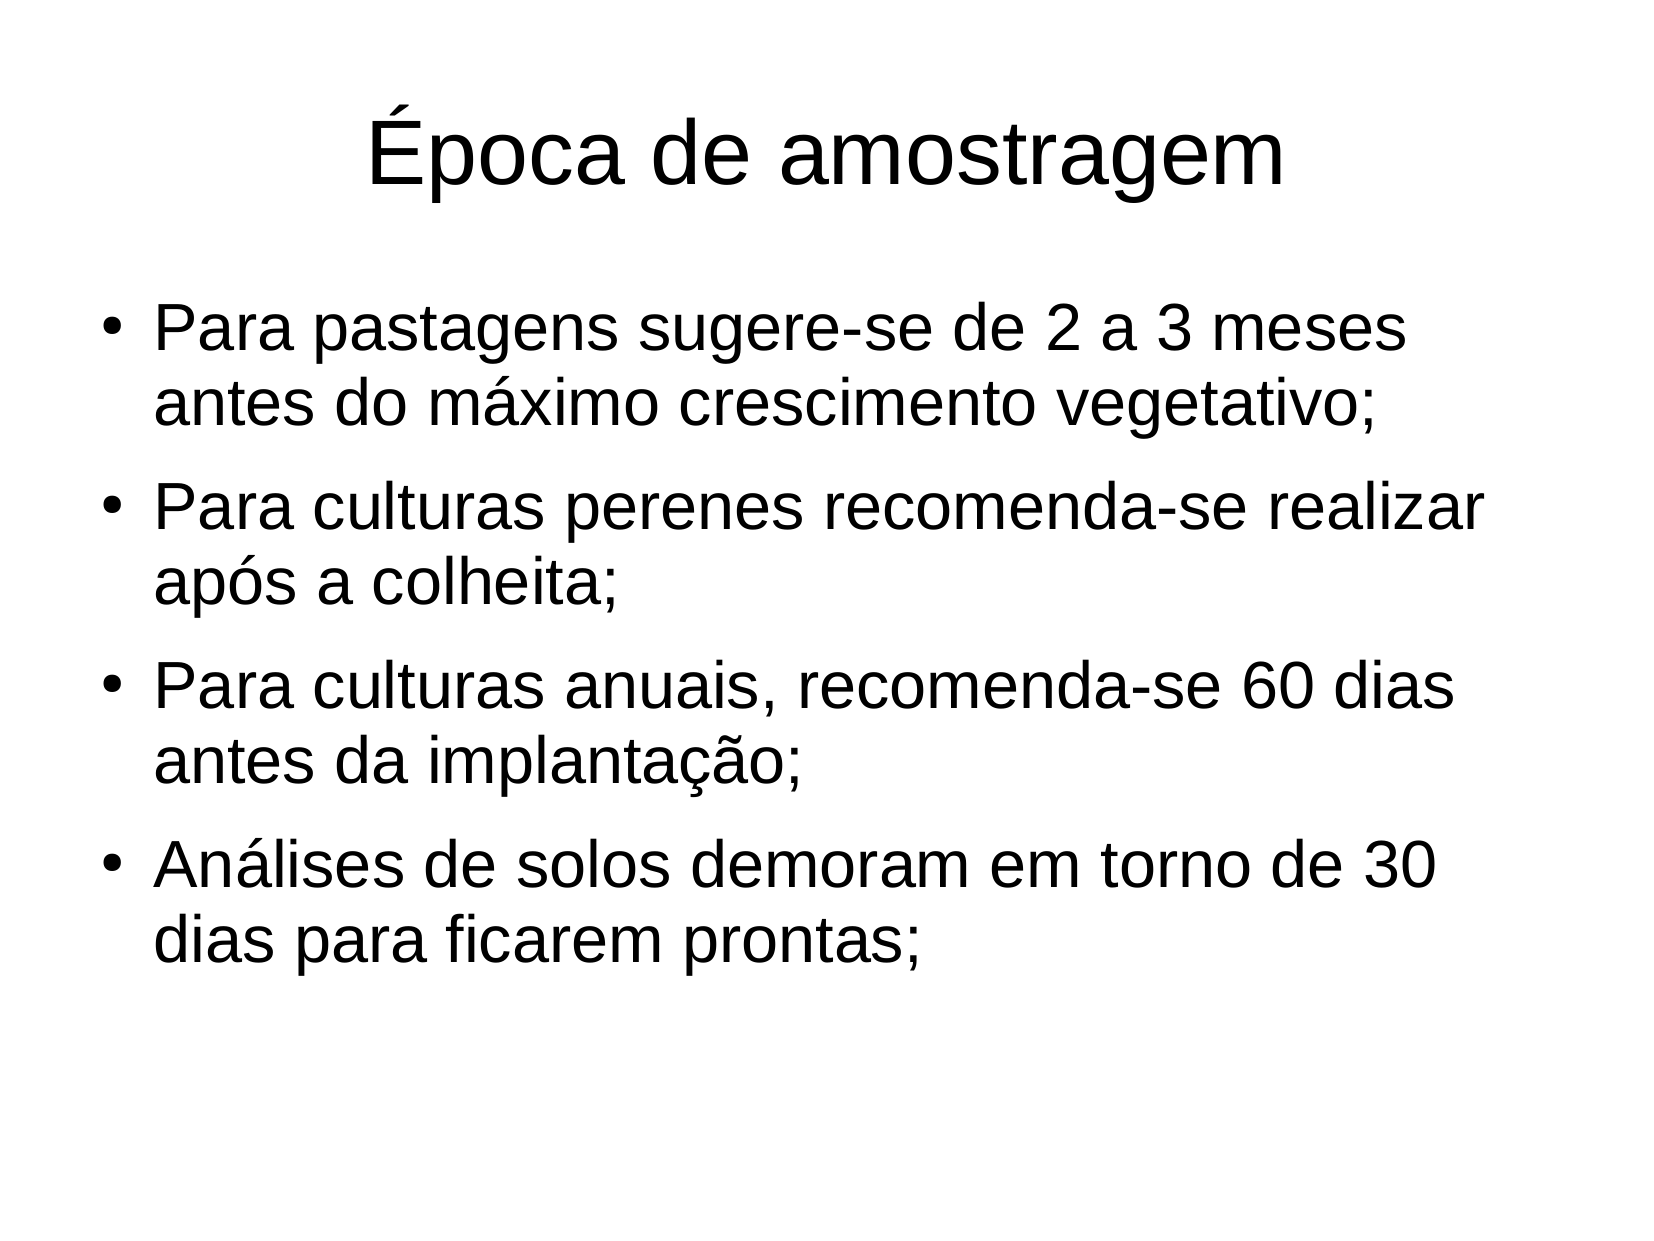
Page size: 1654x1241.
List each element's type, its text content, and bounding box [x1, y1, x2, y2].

title Época de amostragem [82, 49, 1571, 257]
list Para pastagens sugere-se de 2 a 3 meses antes do máximo crescimento vegetativo; Para culturas perenes recomenda-se realizar após a colheita; Para culturas anuais, recomenda-se 60 dias antes da implantação; Análises de solos demoram em torno de 30 dias para ficarem prontas; [82, 290, 1571, 1010]
